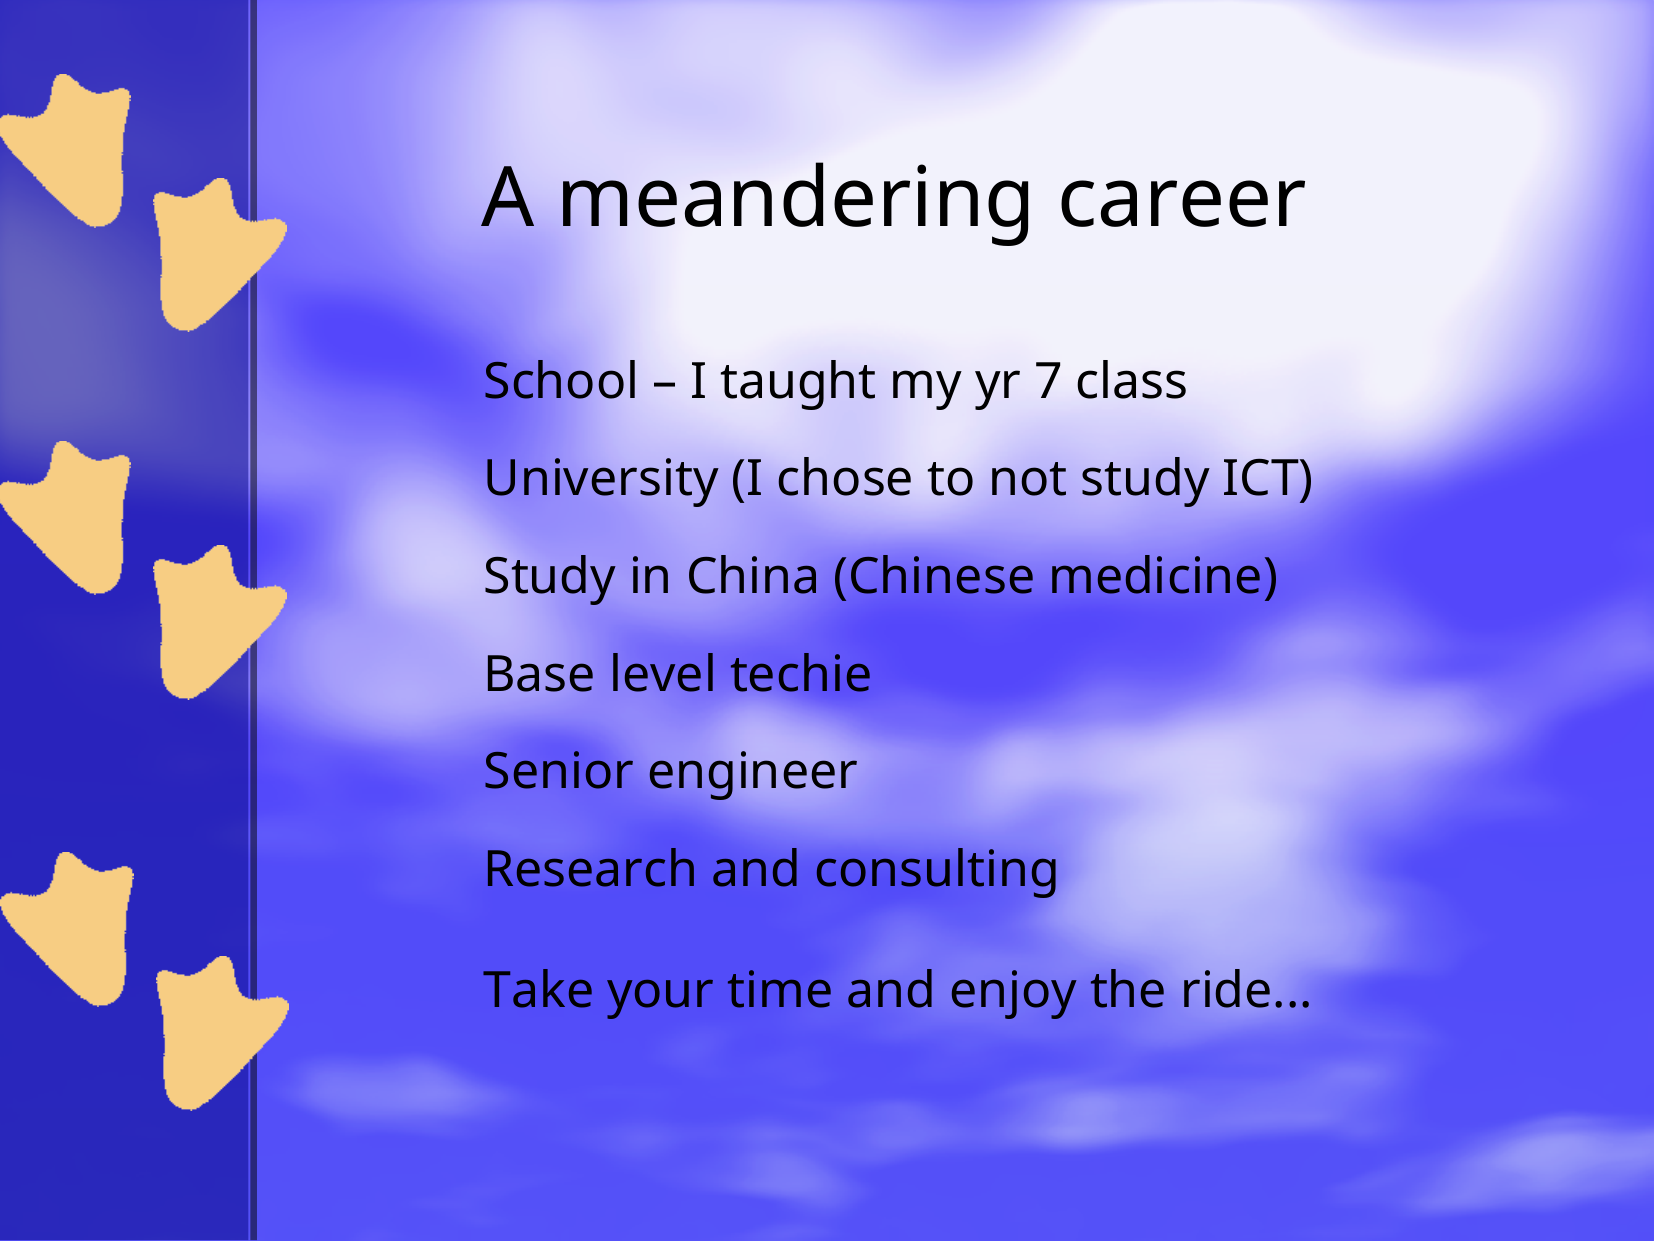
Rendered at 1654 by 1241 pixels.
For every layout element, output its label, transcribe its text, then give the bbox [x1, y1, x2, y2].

picture [0, 852, 134, 1007]
list School – I taught my yr 7 class University (I chose to not study ICT) Study in China (Chinese medicine) Base level techie Senior engineer Research and consulting Take your time and enjoy the ride... [465, 344, 1533, 1188]
title Drawn to the penguin: Socially responsible software [257, 0, 1653, 1104]
picture [153, 545, 287, 700]
picture [0, 74, 131, 228]
picture [153, 178, 287, 332]
picture [0, 441, 131, 595]
title A meandering career [257, 90, 1533, 298]
picture [156, 956, 289, 1111]
